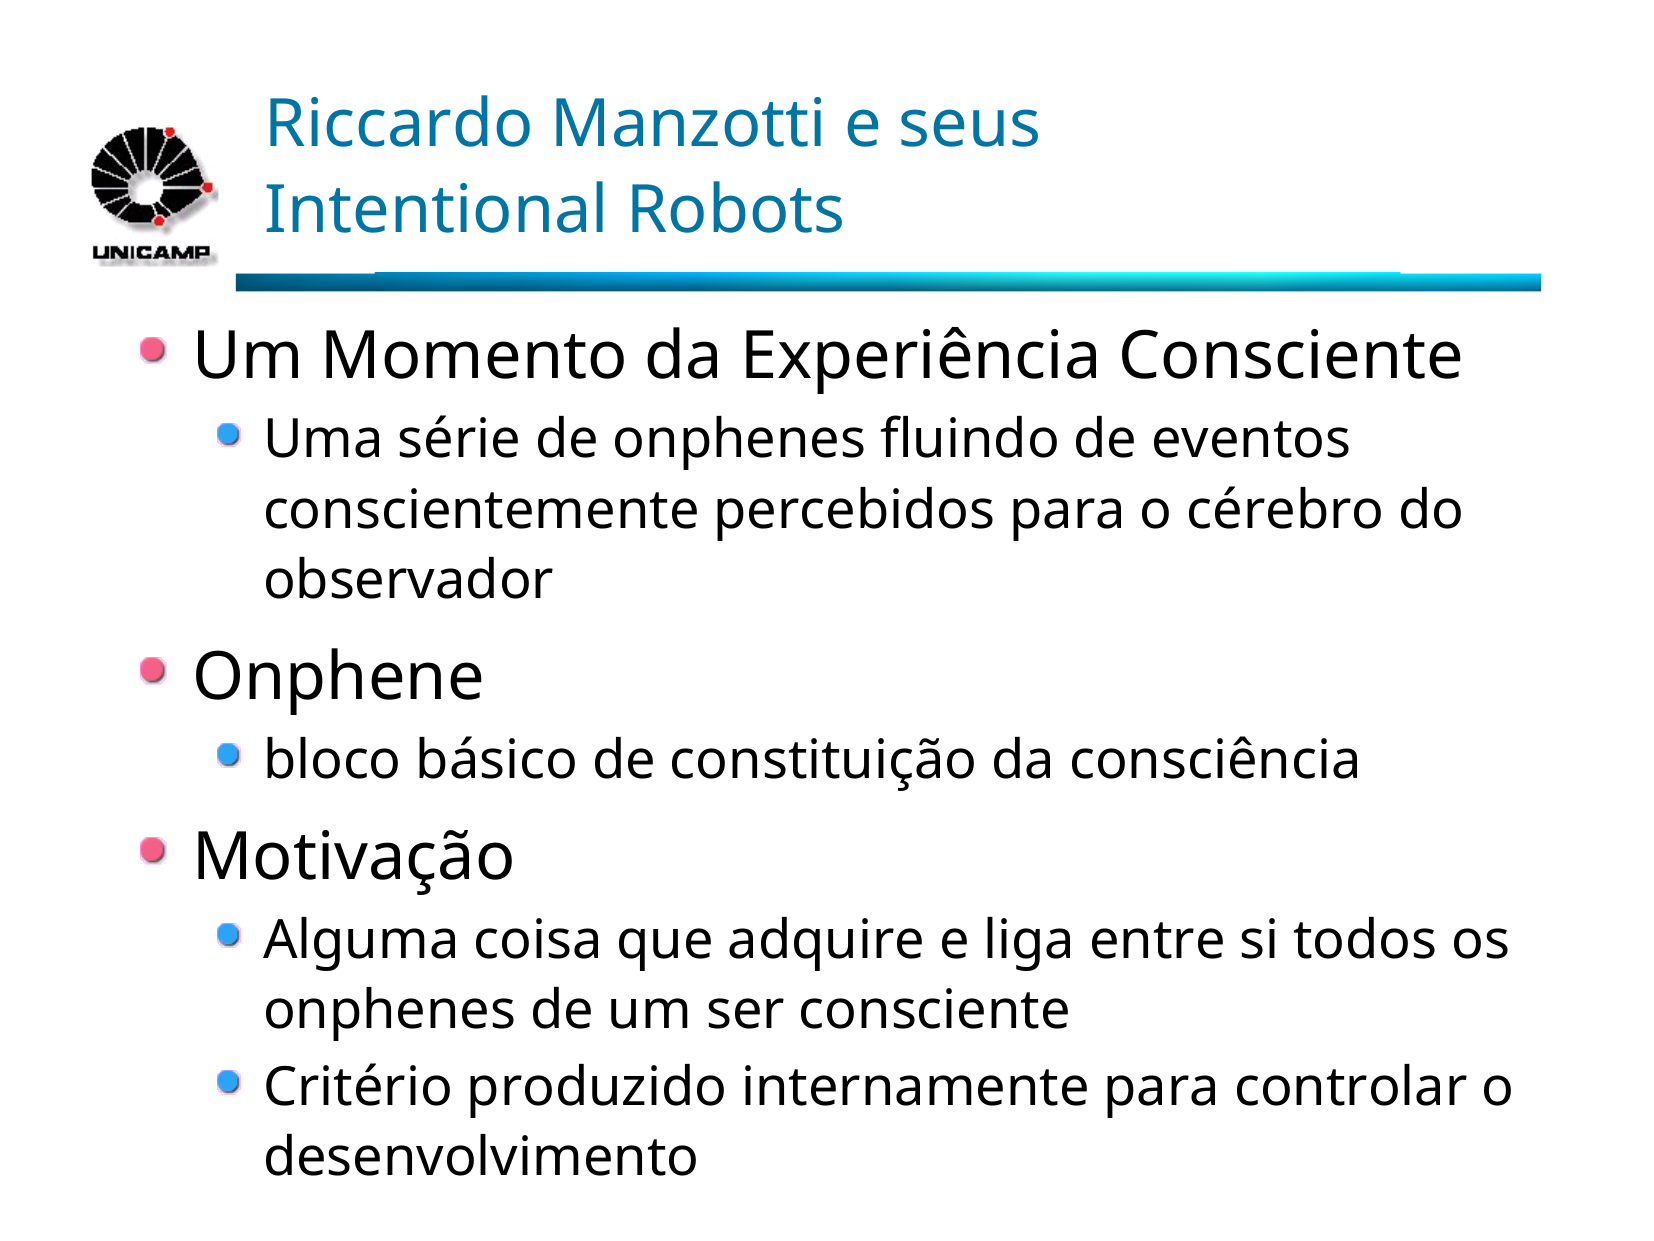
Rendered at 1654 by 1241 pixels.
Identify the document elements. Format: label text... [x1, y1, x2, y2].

list Um Momento da Experiência Consciente Uma série de onphenes fluindo de eventos conscientemente percebidos para o cérebro do observador Onphene bloco básico de constituição da consciência Motivação Alguma coisa que adquire e liga entre si todos os onphenes de um ser consciente Critério produzido internamente para controlar o desenvolvimento [121, 309, 1534, 1182]
title Riccardo Manzotti e seus Intentional Robots [264, 42, 1534, 250]
picture [125, 272, 1654, 295]
